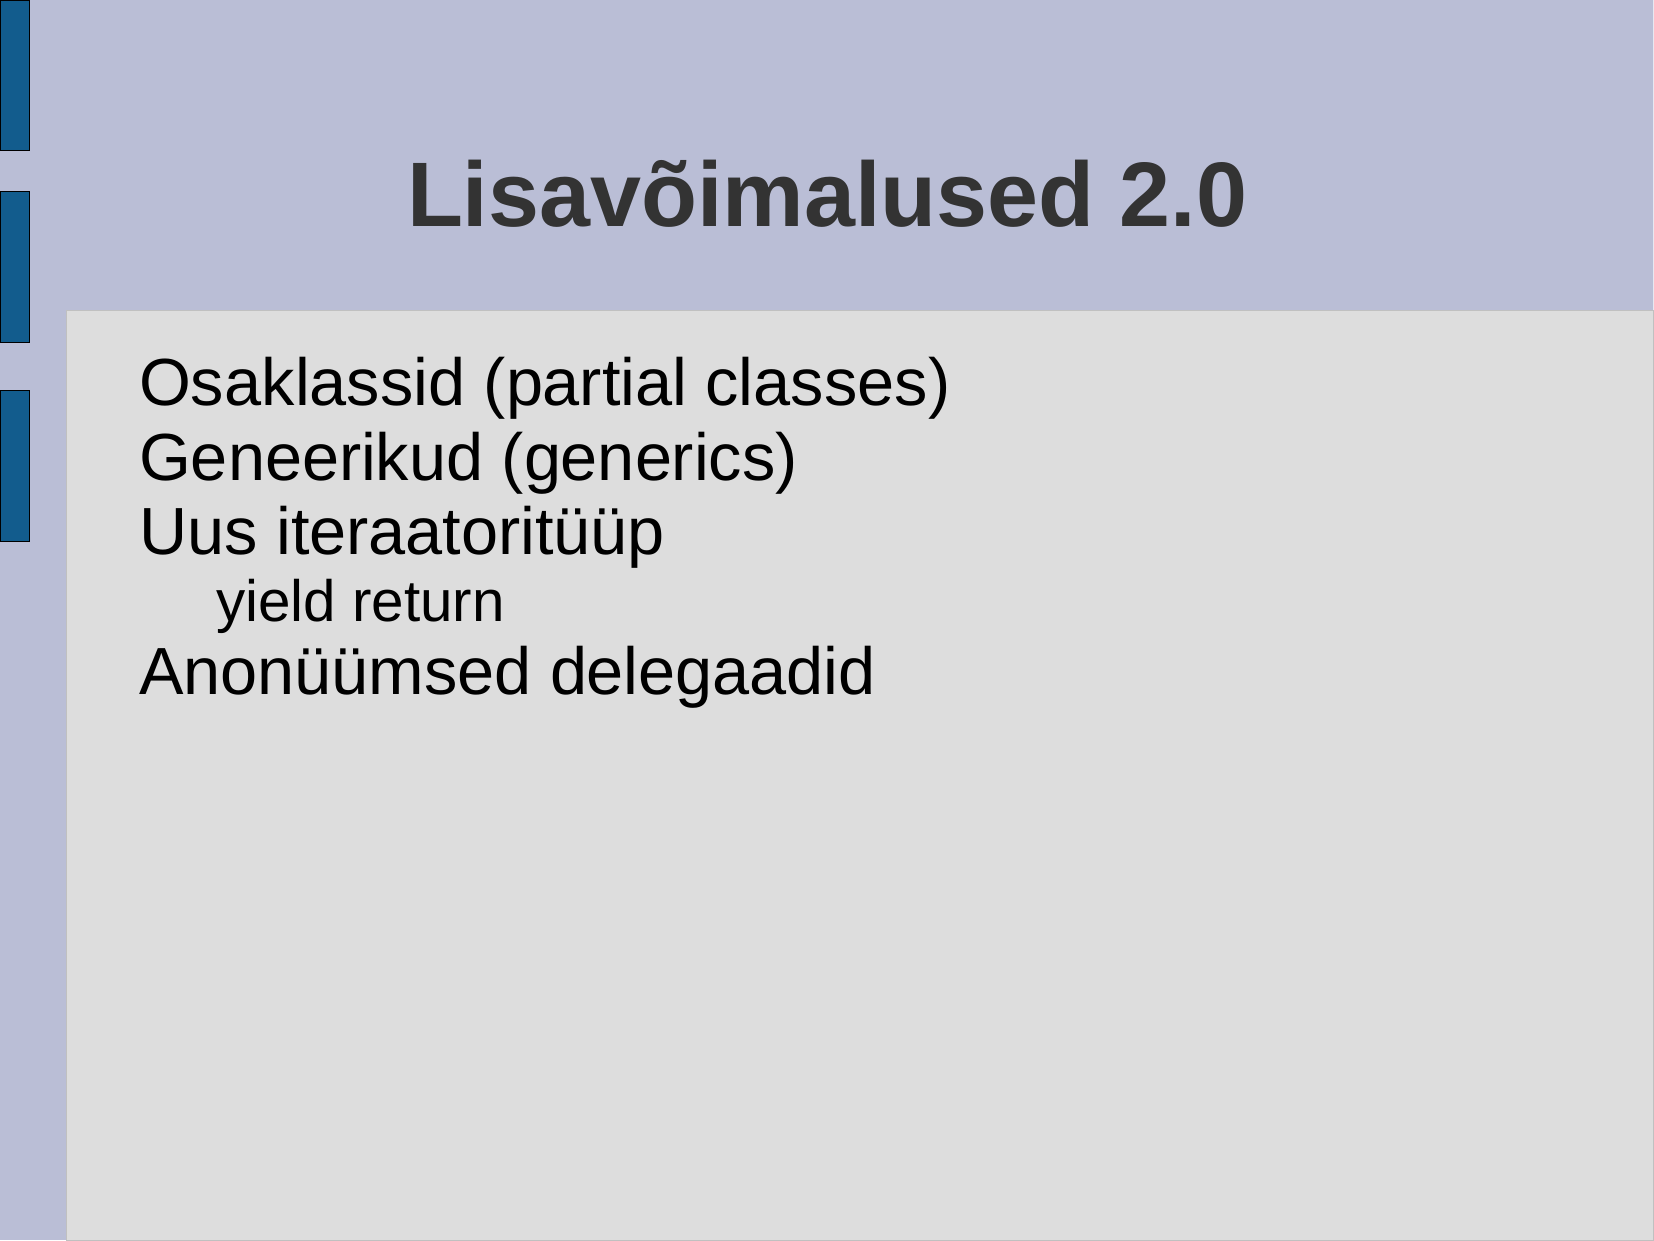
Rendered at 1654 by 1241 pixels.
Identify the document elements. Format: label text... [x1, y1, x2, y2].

list Osaklassid (partial classes) Geneerikud (generics) Uus iteraatoritüüp yield return Anonüümsed delegaadid [121, 344, 1534, 1127]
title Lisavõimalused 2.0 [121, 91, 1534, 299]
